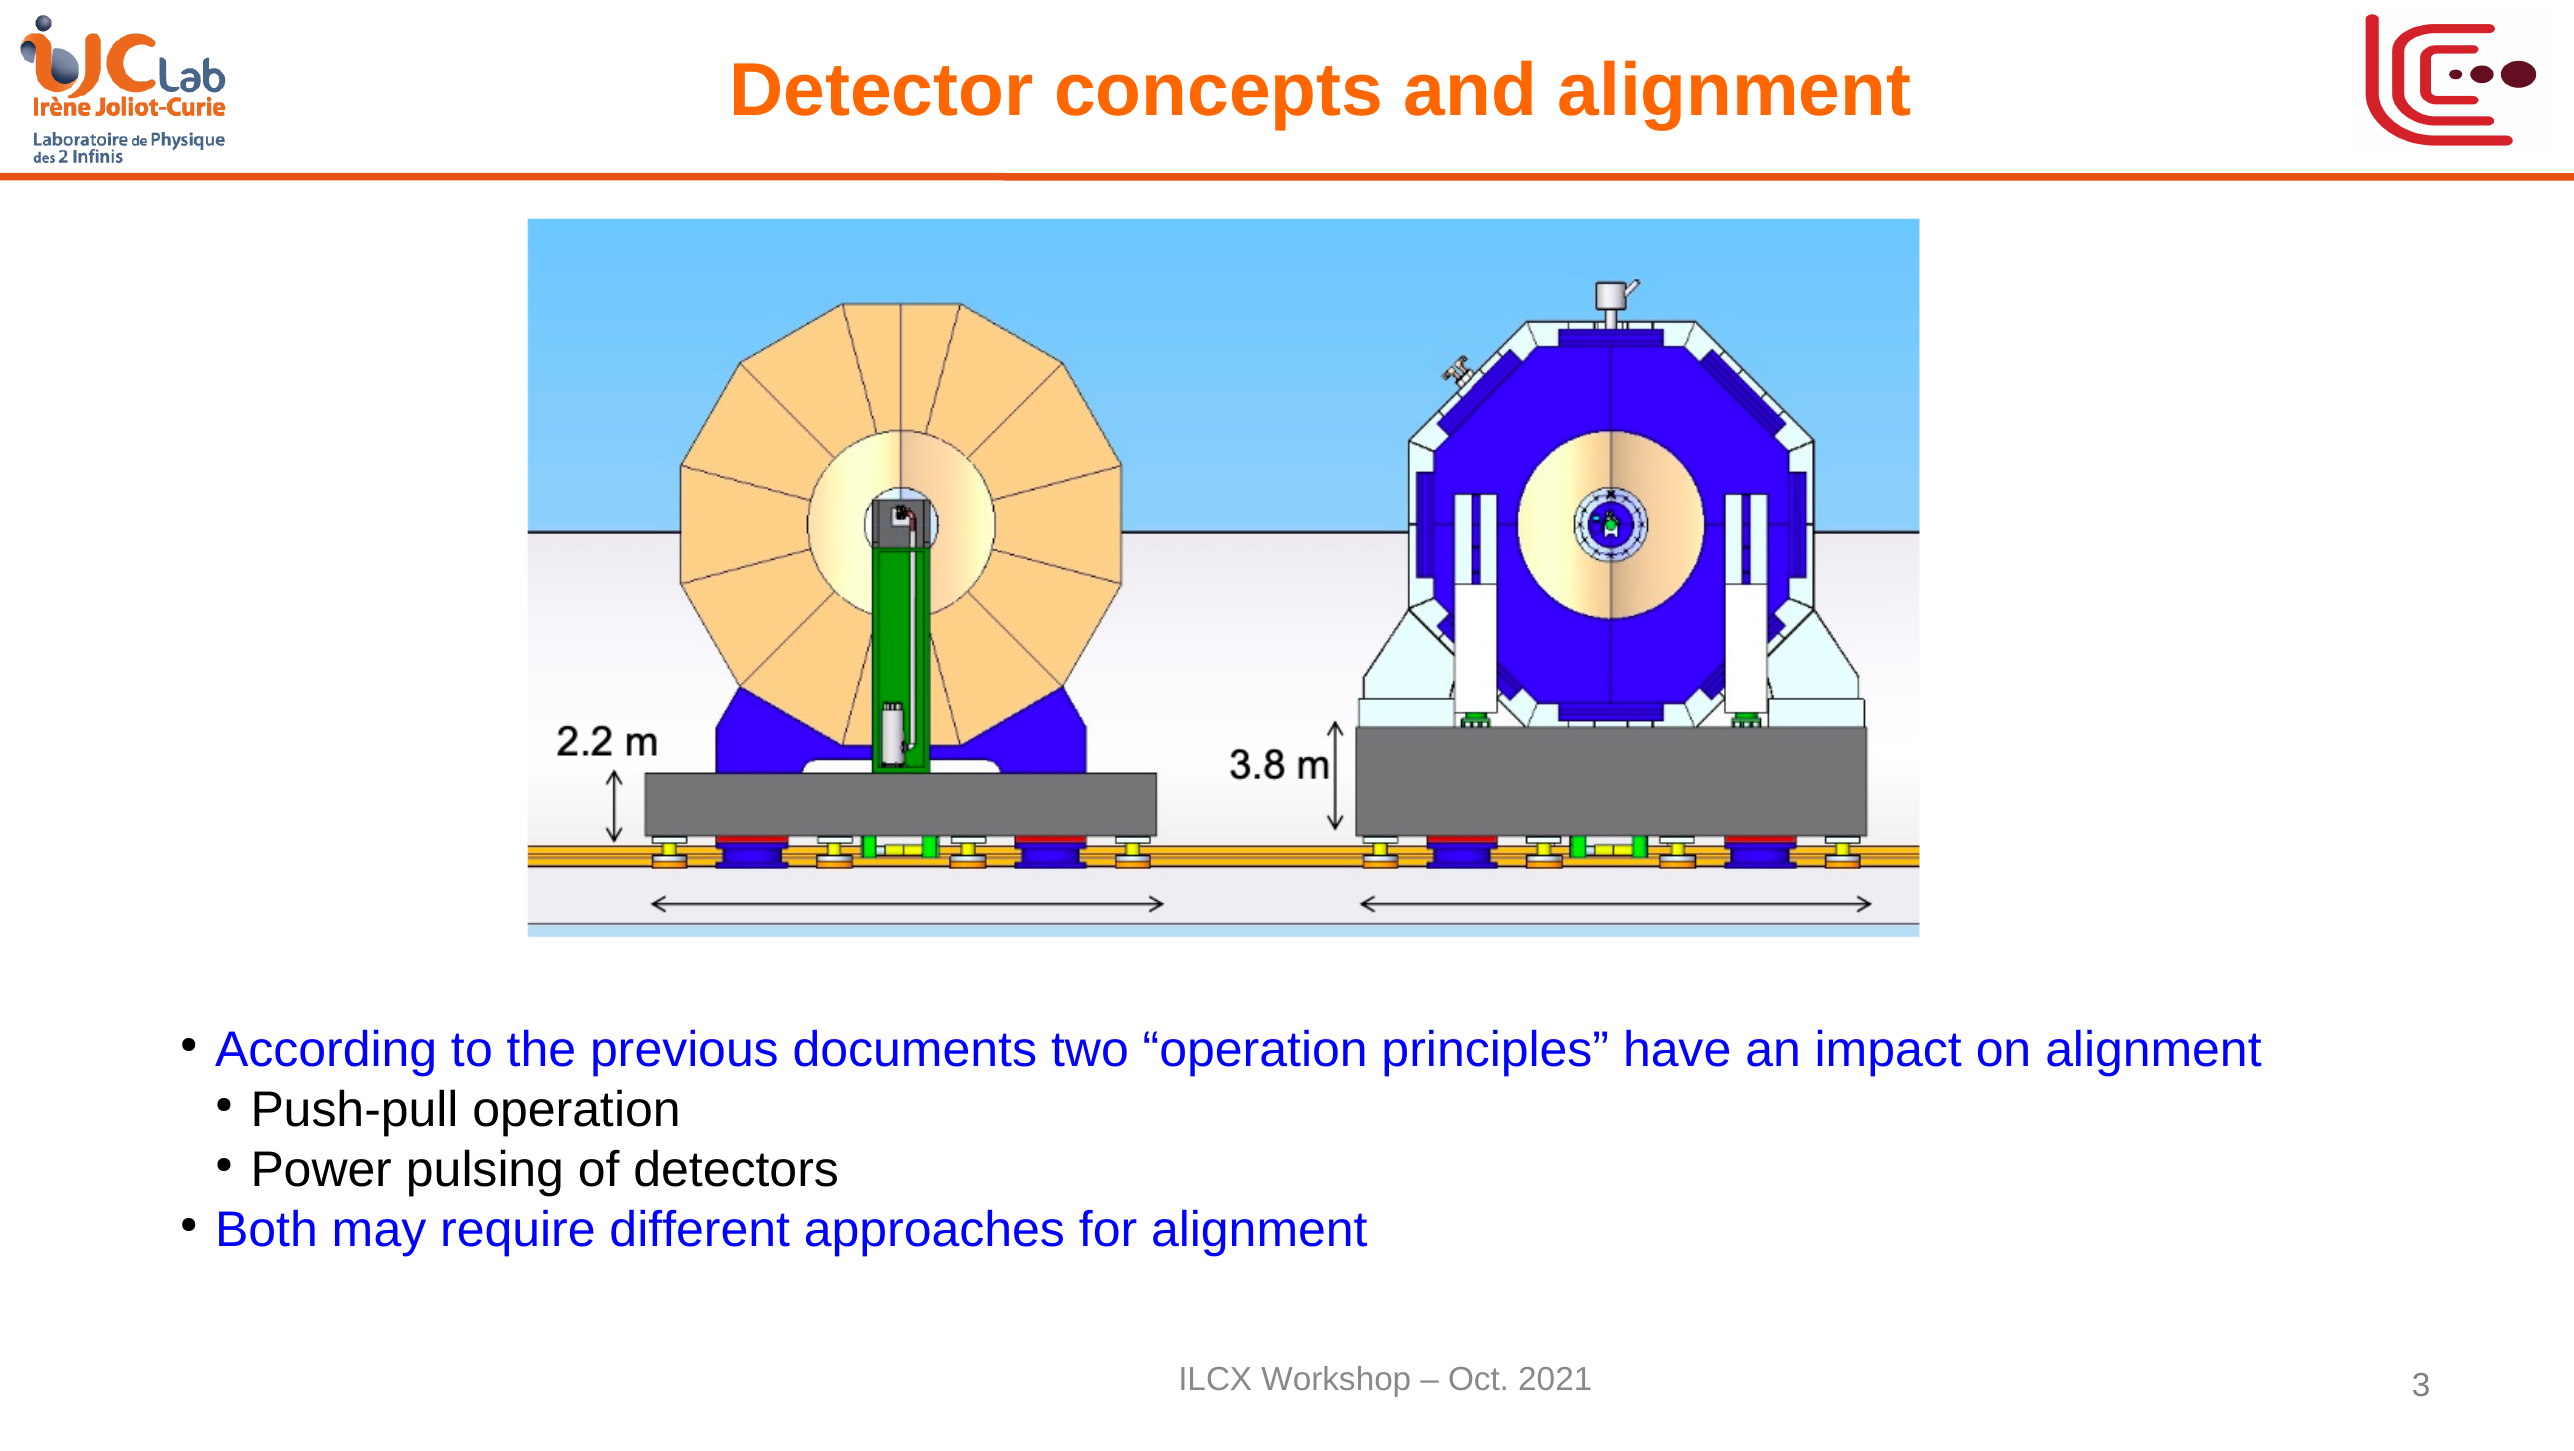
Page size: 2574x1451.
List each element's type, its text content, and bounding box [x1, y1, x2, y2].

text_box According to the previous documents two “operation principles” have an impact on alignment Push-pull operation Power pulsing of detectors Both may require different approaches for alignment [165, 1008, 2280, 1264]
picture [2348, 2, 2554, 158]
picture [4, 0, 241, 178]
title Detector concepts and alignment [226, 9, 2415, 162]
picture [525, 216, 1929, 946]
